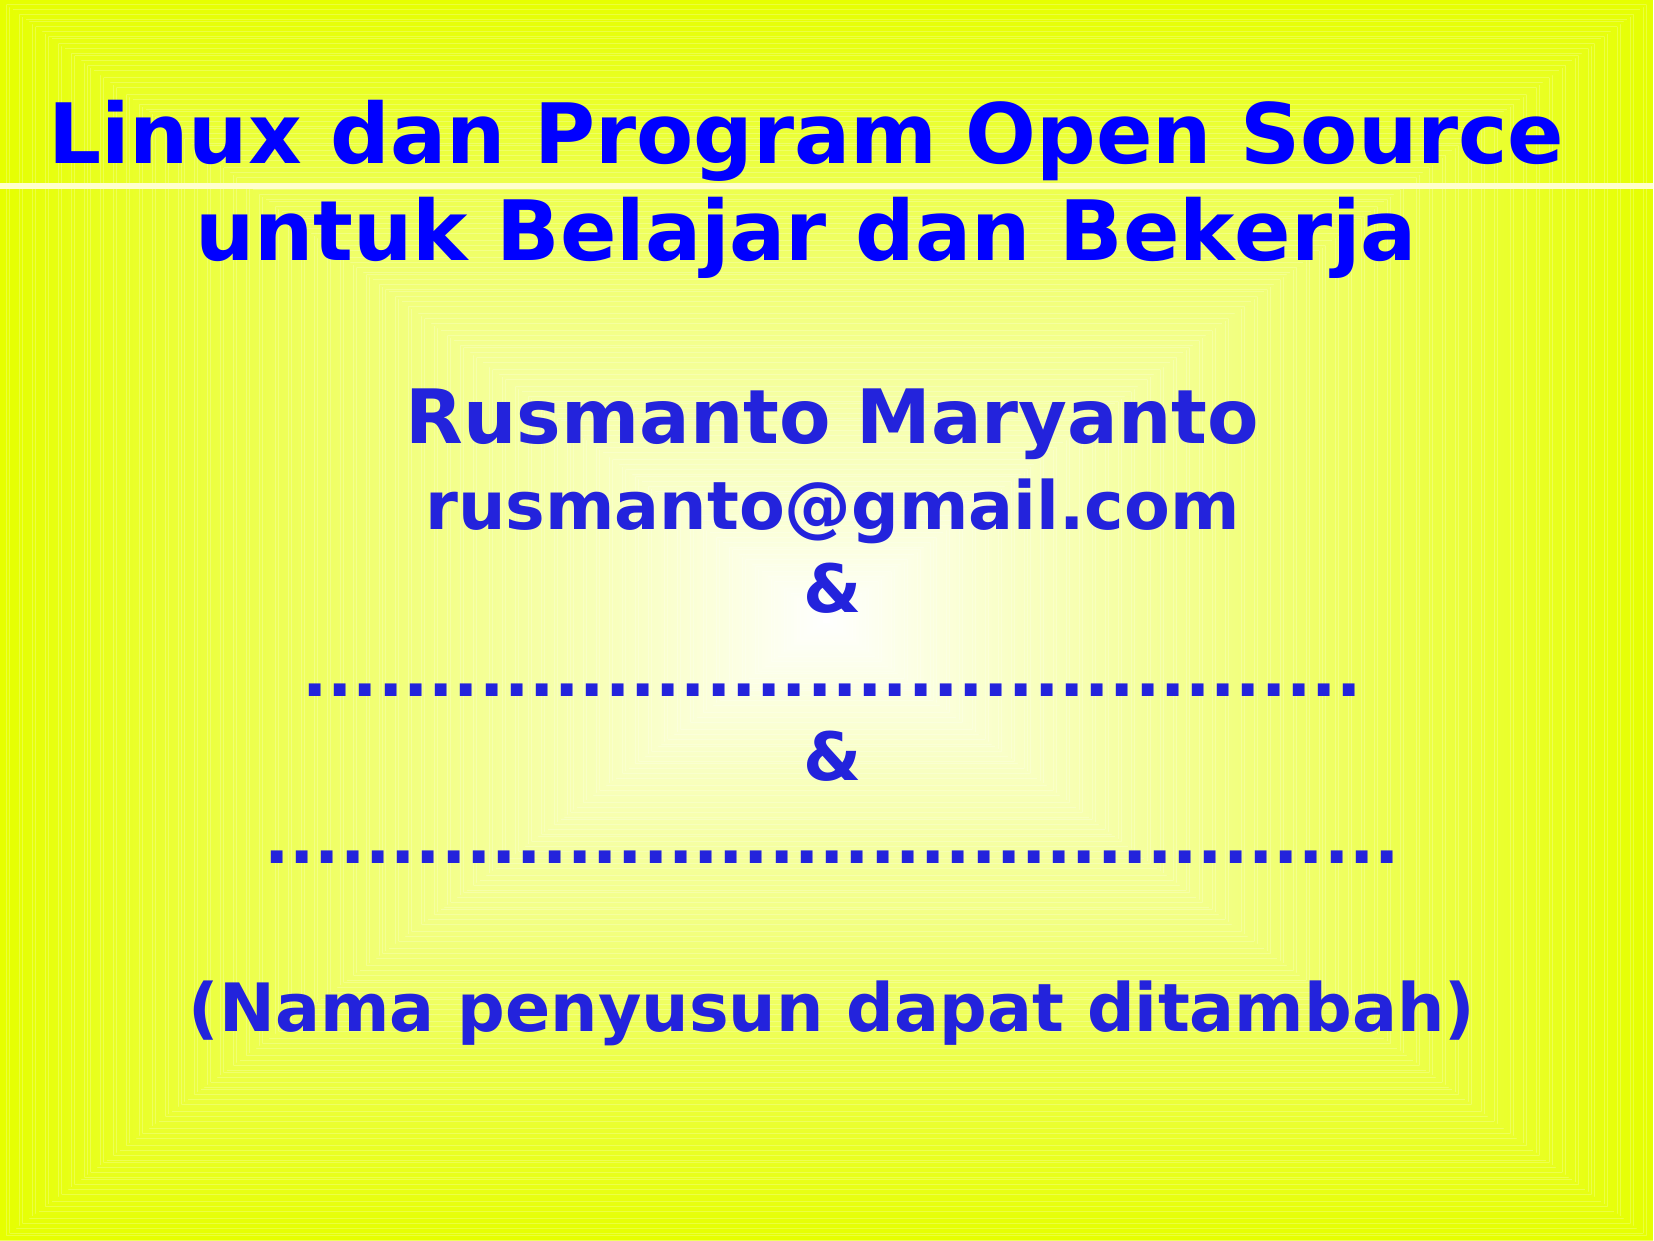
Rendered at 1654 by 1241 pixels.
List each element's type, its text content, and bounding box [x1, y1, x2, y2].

text_box Rusmanto Maryanto rusmanto@gmail.com & .......................................... & ............................................. (Nama penyusun dapat ditambah) [153, 373, 1512, 1189]
title Linux dan Program Open Source untuk Belajar dan Bekerja [16, 22, 1626, 344]
